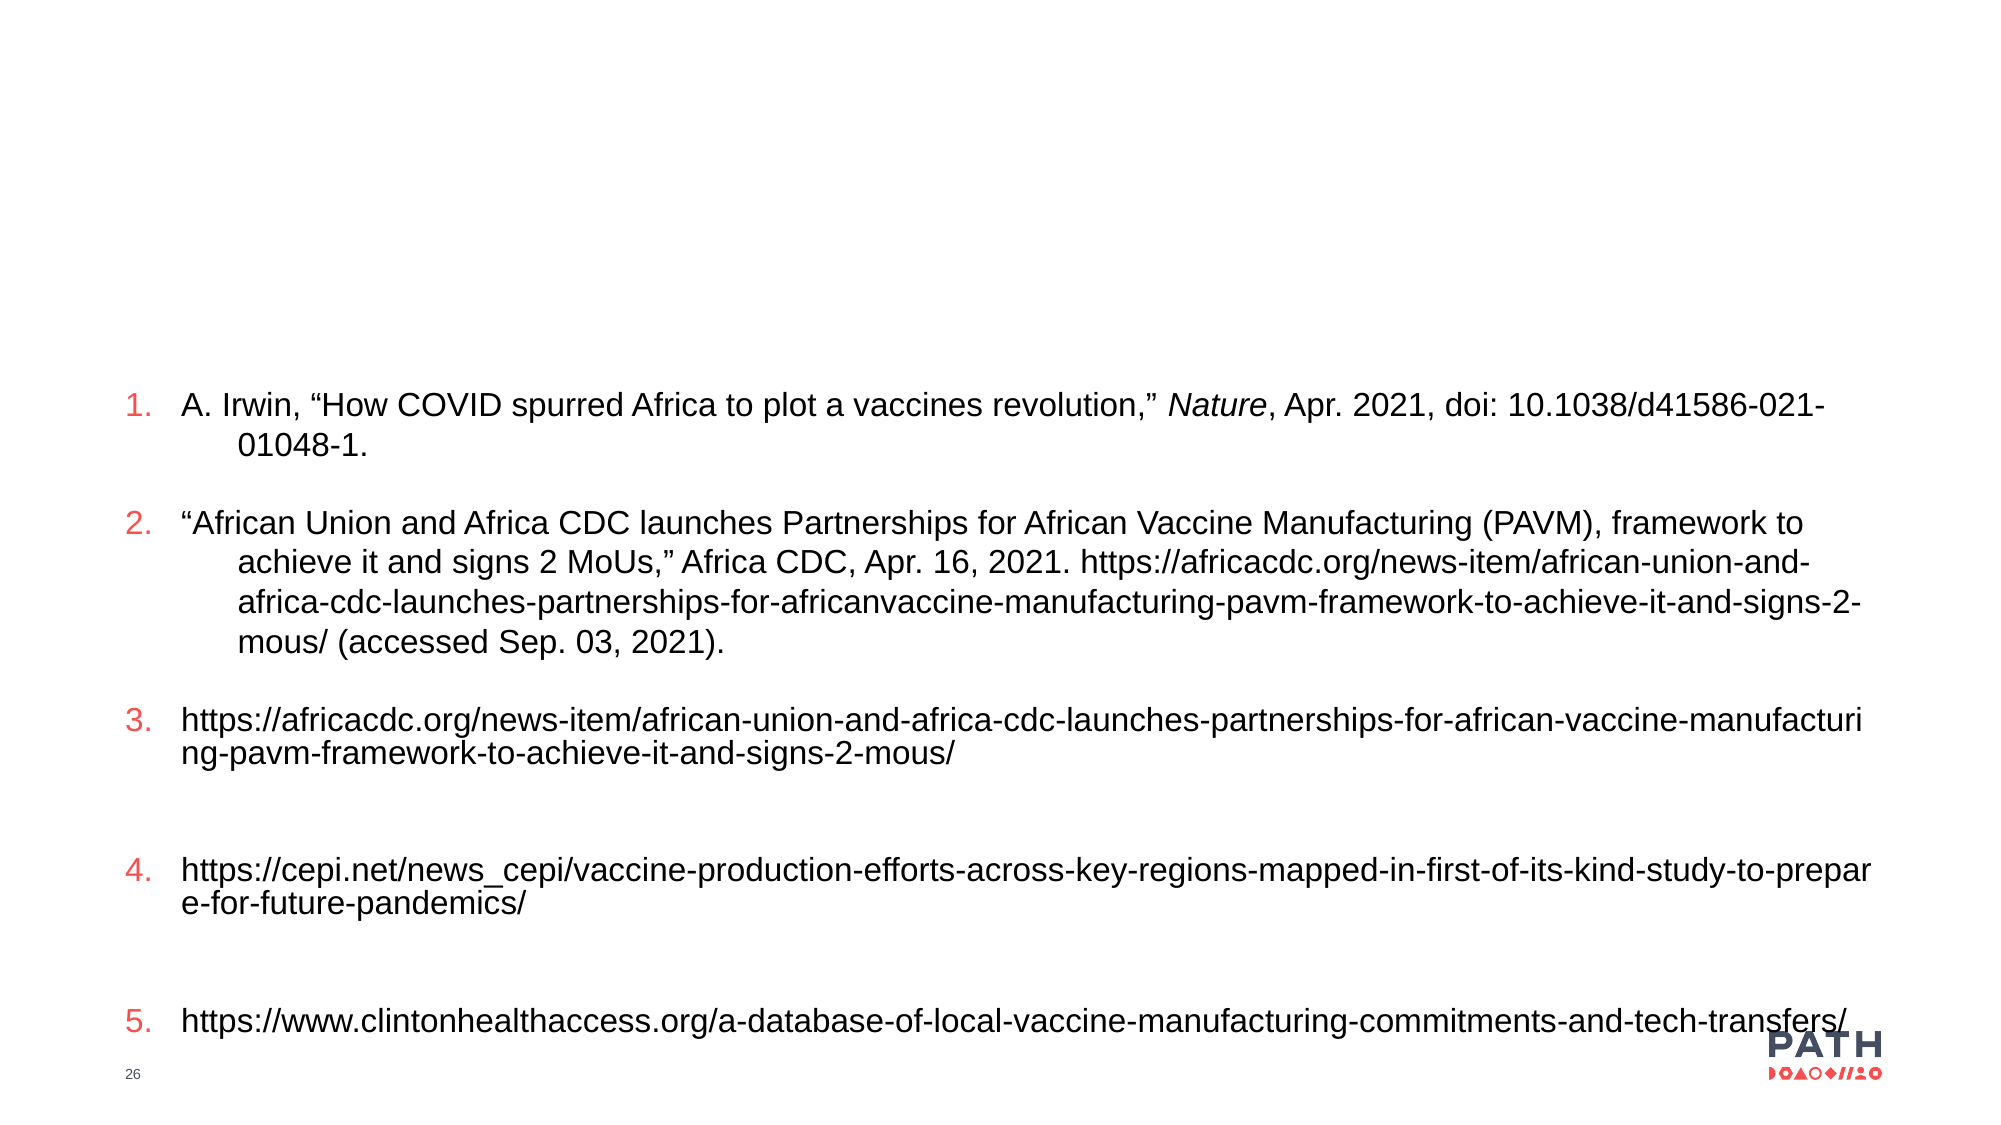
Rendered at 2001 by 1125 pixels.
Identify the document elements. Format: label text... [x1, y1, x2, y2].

list A. Irwin, “How COVID spurred Africa to plot a vaccines revolution,” Nature, Apr. 2021, doi: 10.1038/d41586-021-01048-1. “African Union and Africa CDC launches Partnerships for African Vaccine Manufacturing (PAVM), framework to achieve it and signs 2 MoUs,” Africa CDC, Apr. 16, 2021. https://africacdc.org/news-item/african-union-and-africa-cdc-launches-partnerships-for-africanvaccine-manufacturing-pavm-framework-to-achieve-it-and-signs-2-mous/ (accessed Sep. 03, 2021). https://africacdc.org/news-item/african-union-and-africa-cdc-launches-partnerships-for-african-vaccine-manufacturing-pavm-framework-to-achieve-it-and-signs-2-mous/ https://cepi.net/news_cepi/vaccine-production-efforts-across-key-regions-mapped-in-first-of-its-kind-study-to-prepare-for-future-pandemics/ https://www.clintonhealthaccess.org/a-database-of-local-vaccine-manufacturing-commitments-and-tech-transfers/ [78, 317, 1922, 1013]
text_box 26 [125, 1059, 155, 1087]
